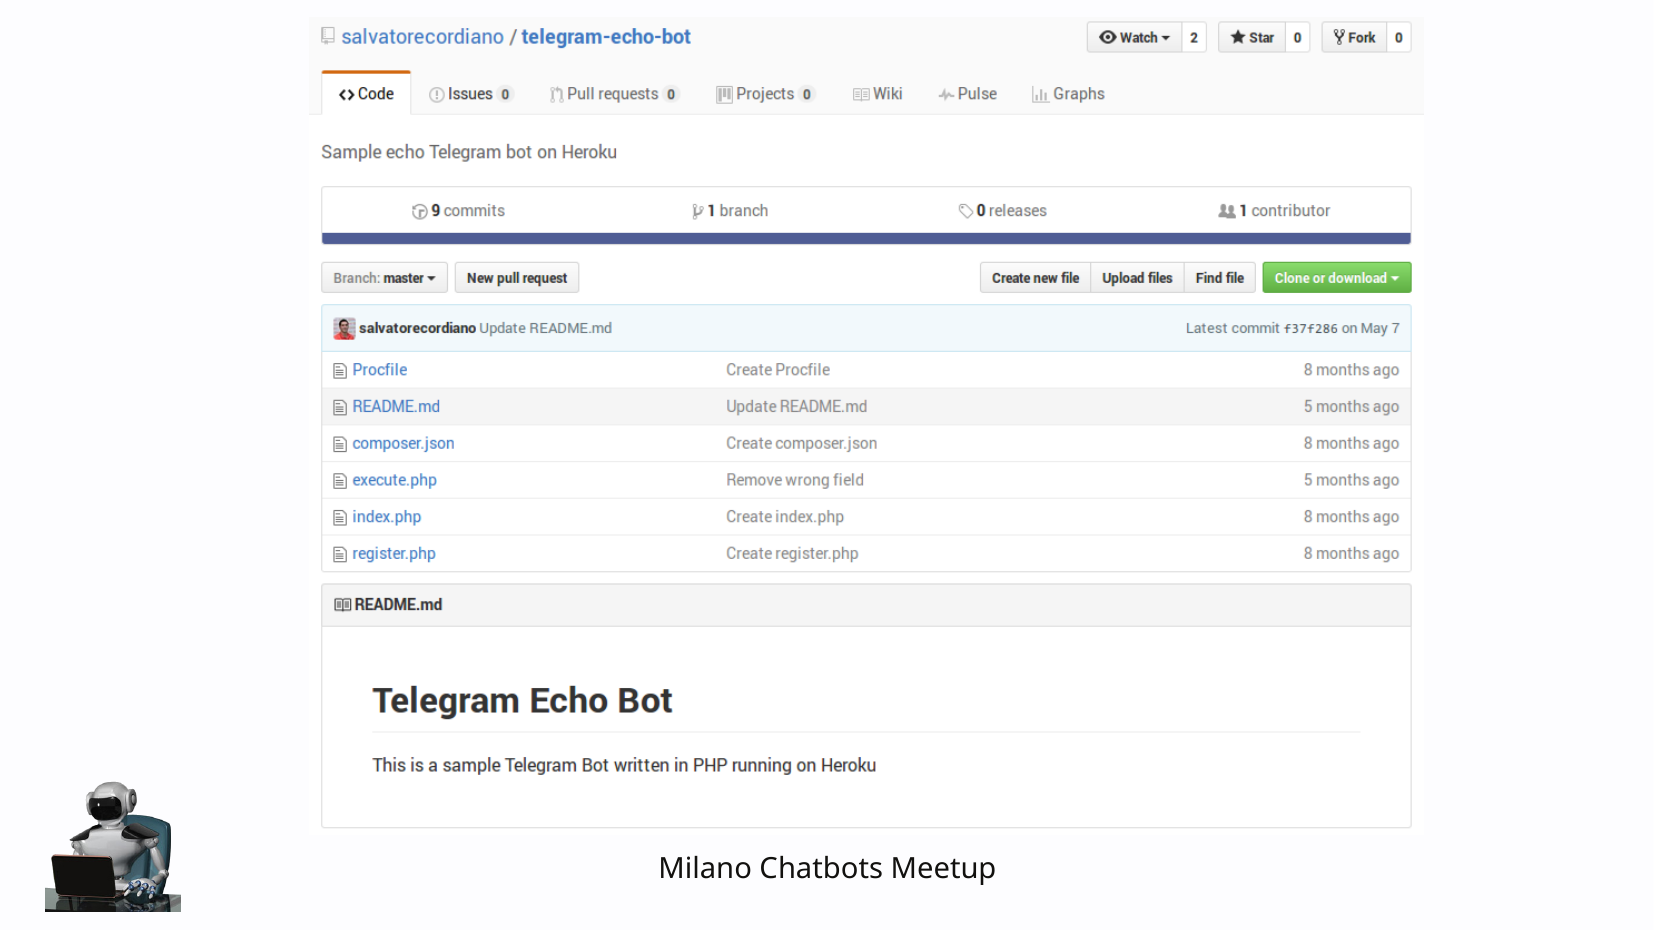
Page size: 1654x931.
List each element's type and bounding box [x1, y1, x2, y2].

picture [309, 17, 1424, 835]
picture [45, 777, 181, 912]
